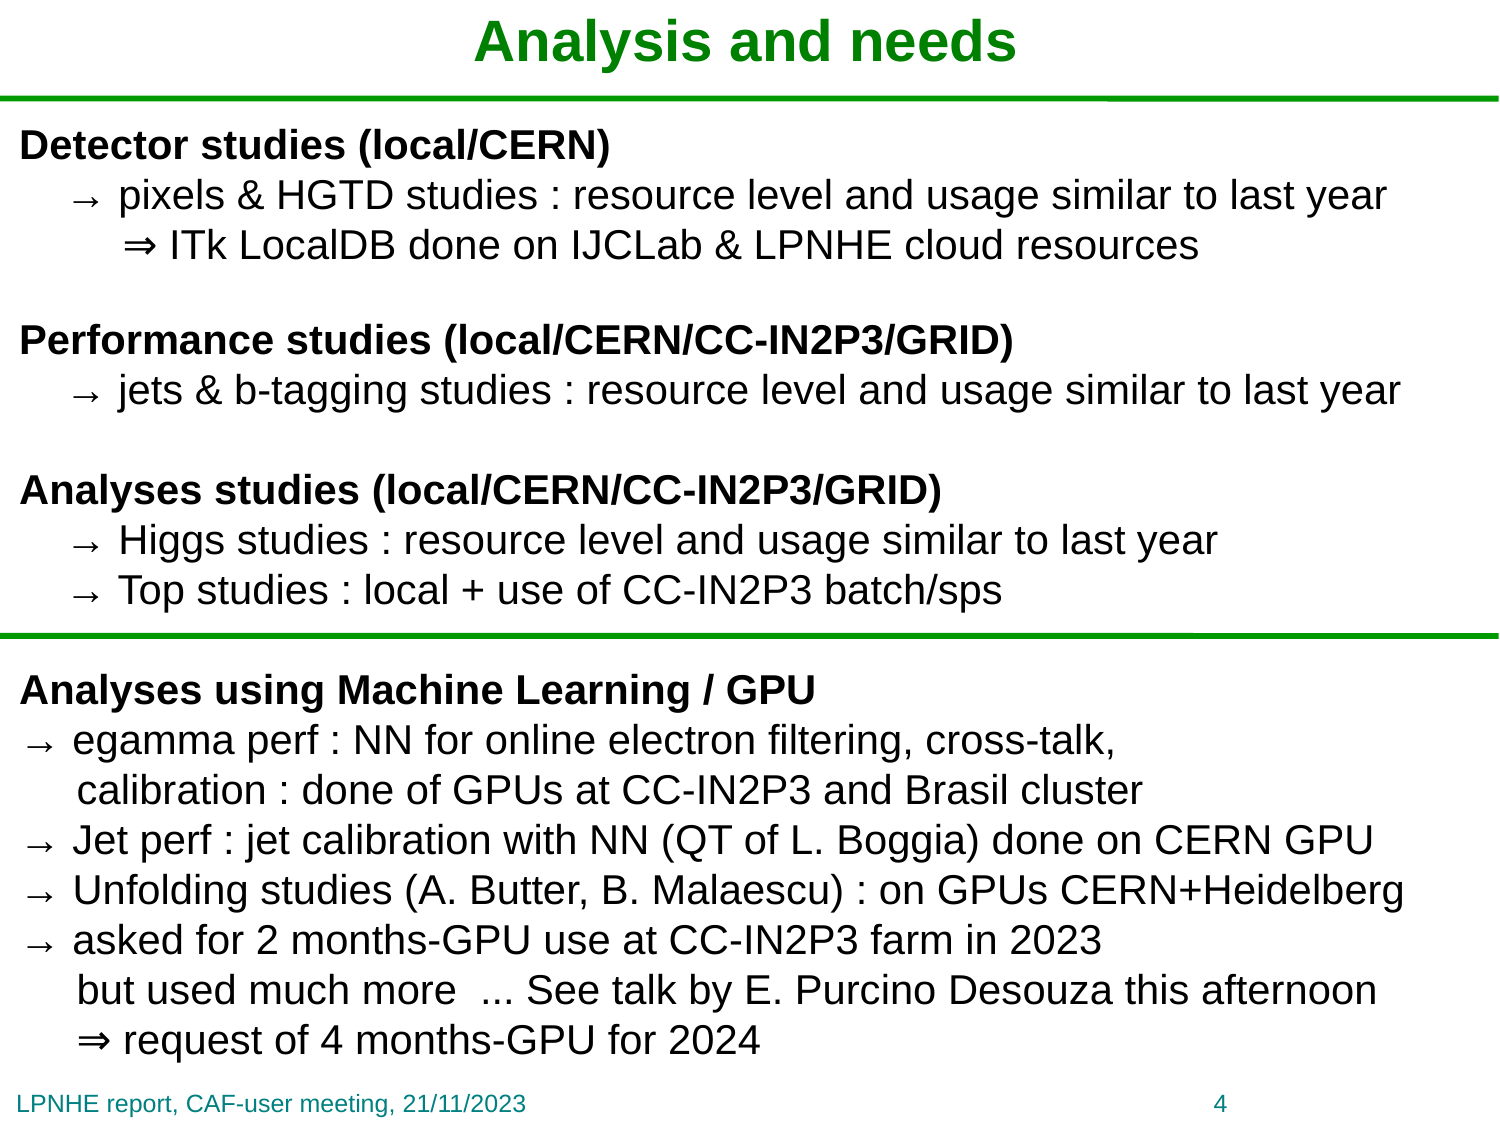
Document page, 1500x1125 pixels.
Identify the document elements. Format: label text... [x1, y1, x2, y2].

text_box Analysis and needs [5, 0, 1500, 110]
text_box Detector studies (local/CERN) → pixels & HGTD studies : resource level and usage similar to last year ⇒ ITk LocalDB done on IJCLab & LPNHE cloud resources Performance studies (local/CERN/CC-IN2P3/GRID) → jets & b-tagging studies : resource level and usage similar to last year Analyses studies (local/CERN/CC-IN2P3/GRID) → Higgs studies : resource level and usage similar to last year → Top studies : local + use of CC-IN2P3 batch/sps Analyses using Machine Learning / GPU → egamma perf : NN for online electron filtering, cross-talk, calibration : done of GPUs at CC-IN2P3 and Brasil cluster → Jet perf : jet calibration with NN (QT of L. Boggia) done on CERN GPU → Unfolding studies (A. Butter, B. Malaescu) : on GPUs CERN+Heidelberg → asked for 2 months-GPU use at CC-IN2P3 farm in 2023 but used much more ... See talk by E. Purcino Desouza this afternoon ⇒ request of 4 months-GPU for 2024 [4, 110, 1500, 853]
